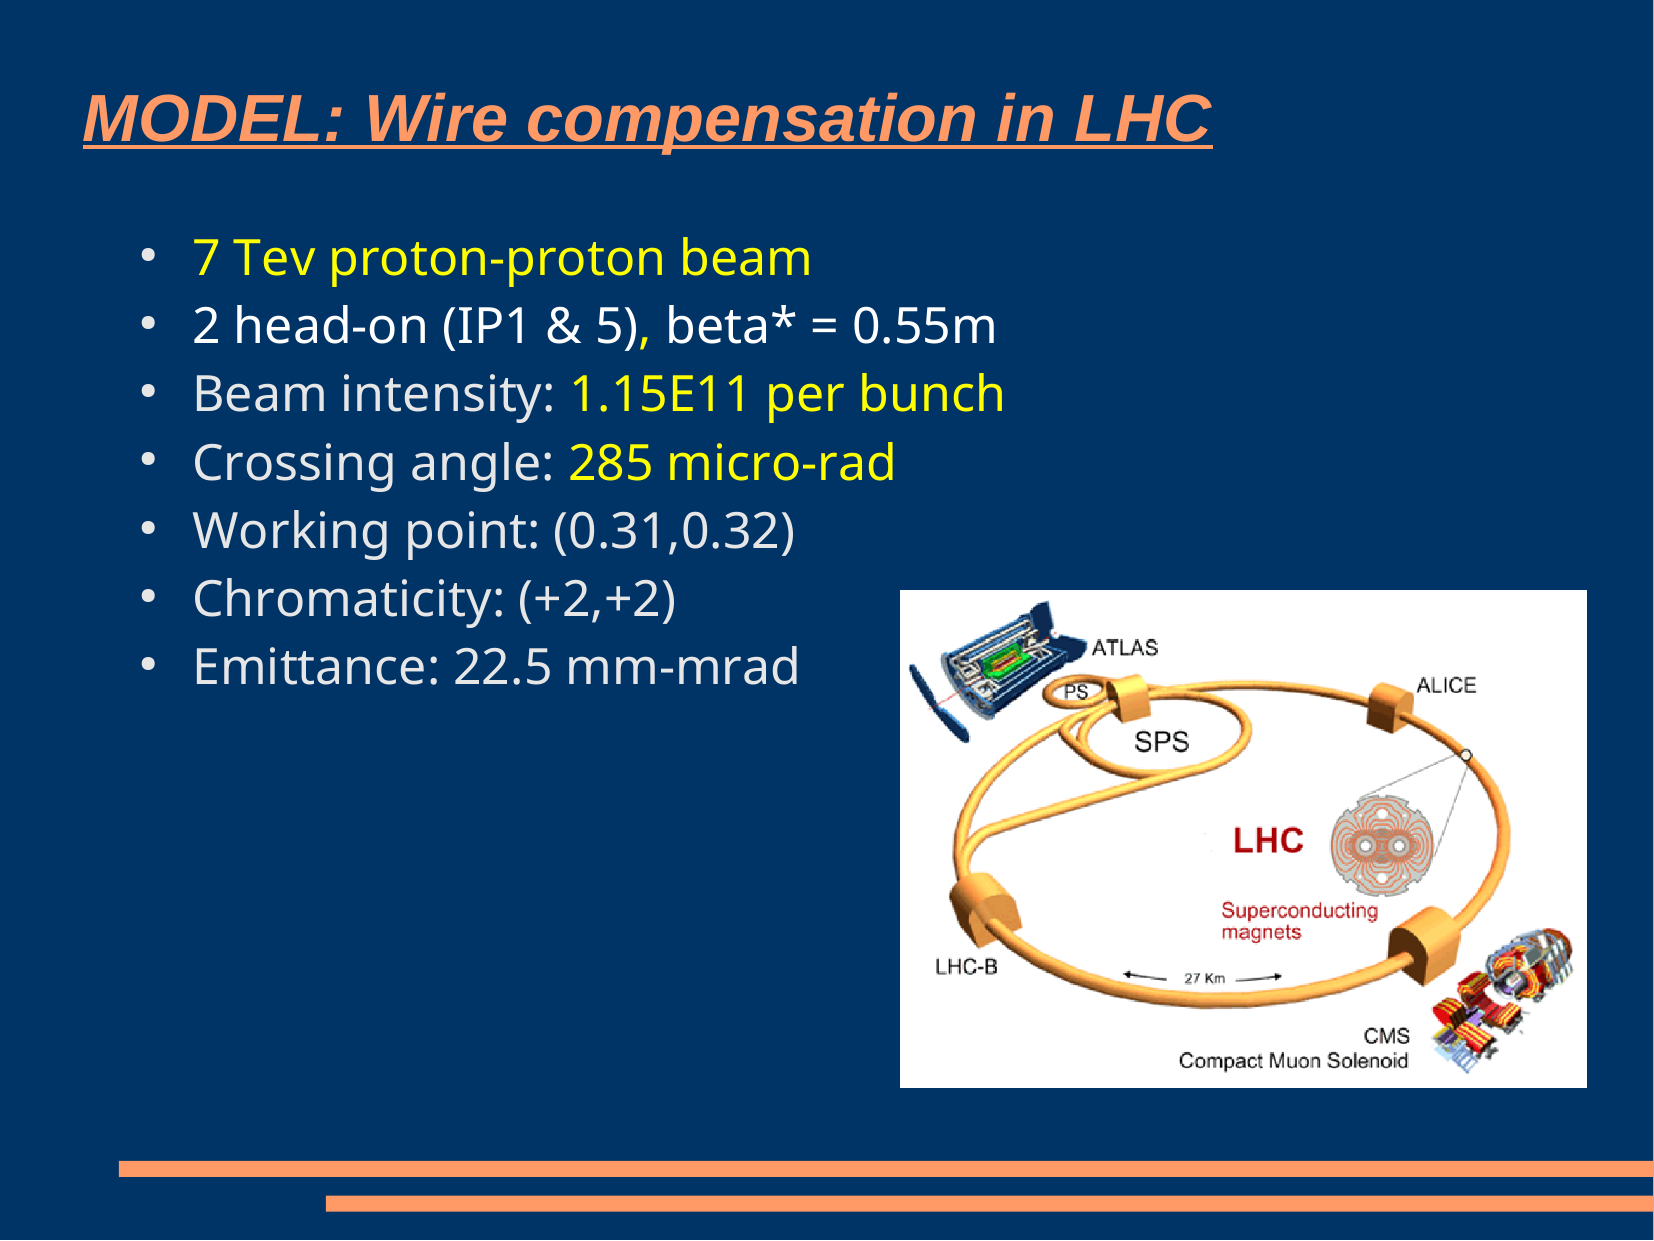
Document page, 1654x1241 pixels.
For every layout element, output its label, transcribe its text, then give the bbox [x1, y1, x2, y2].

list 7 Tev proton-proton beam 2 head-on (IP1 & 5), beta* = 0.55m Beam intensity: 1.15E11 per bunch Crossing angle: 285 micro-rad Working point: (0.31,0.32) Chromaticity: (+2,+2) Emittance: 22.5 mm-mrad [121, 221, 1501, 709]
picture [900, 590, 1587, 1088]
title MODEL: Wire compensation in LHC [82, 49, 1571, 188]
